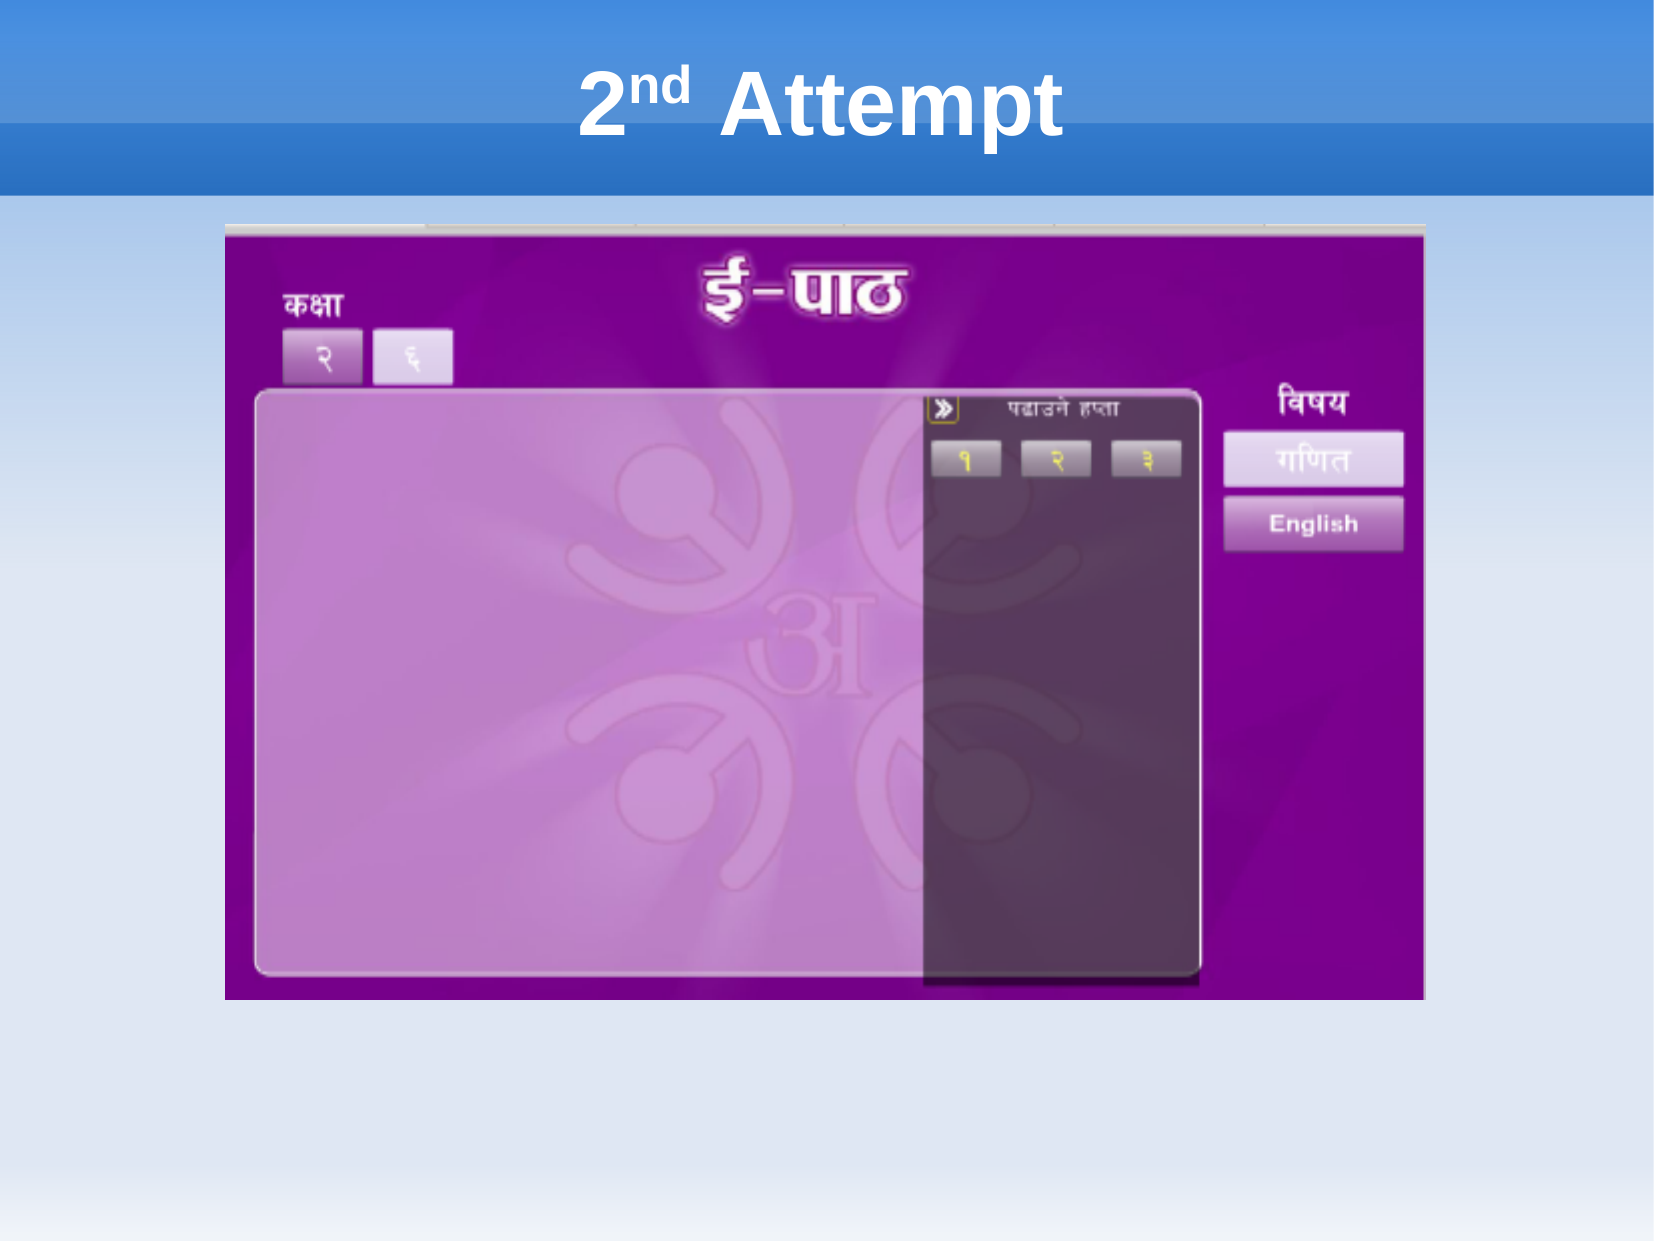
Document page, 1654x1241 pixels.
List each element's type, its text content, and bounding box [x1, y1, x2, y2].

list [82, 290, 1571, 1094]
title 2nd Attempt [76, 7, 1565, 200]
picture [0, 0, 1654, 1241]
